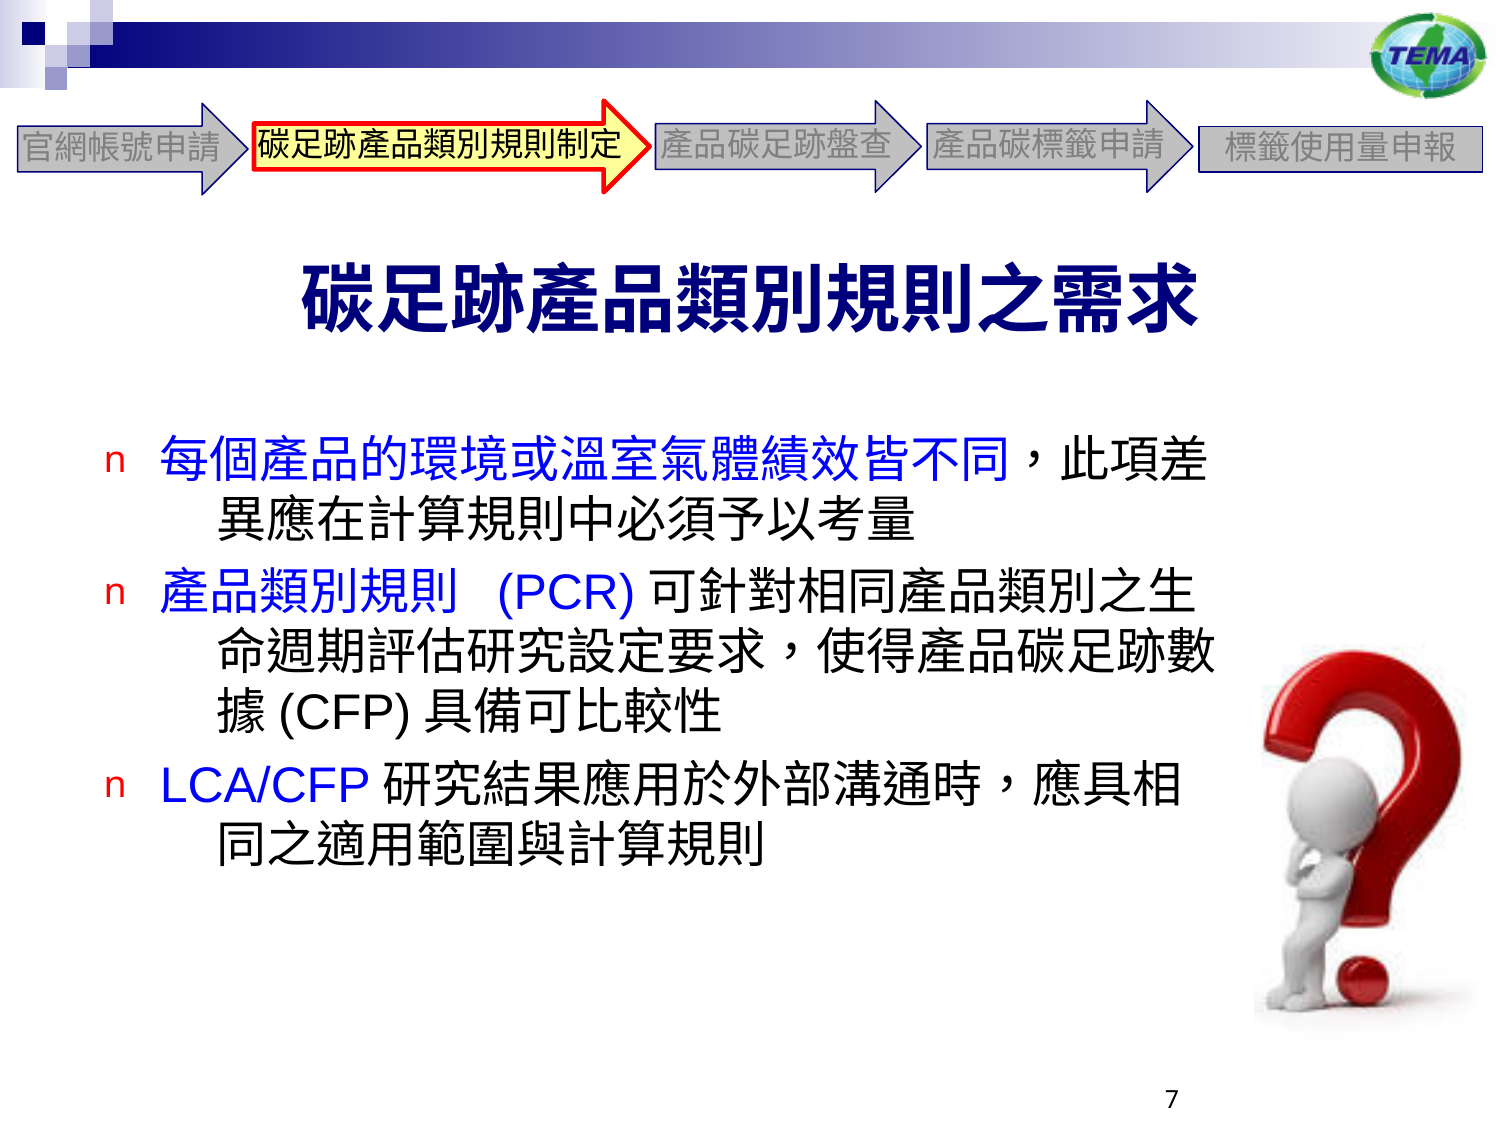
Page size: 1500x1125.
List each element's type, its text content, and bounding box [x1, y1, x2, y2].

text_box 6 [1149, 1050, 1500, 1125]
picture [1254, 625, 1497, 1050]
text_box 官網帳號申請 [17, 103, 249, 195]
text_box 產品碳足跡盤查 [655, 100, 922, 193]
title 碳足跡產品類別規則之需求 [75, 183, 1426, 409]
list 每個產品的環境或溫室氣體績效皆不同，此項差異應在計算規則中必須予以考量 產品類別規則 (PCR)可針對相同產品類別之生命週期評估研究設定要求，使得產品碳足跡數據(CFP)具備可比較性 LCA/CFP研究結果應用於外部溝通時，應具相同之適用範圍與計算規則 [88, 420, 1247, 1058]
text_box 碳足跡產品類別規則制定 [253, 100, 650, 193]
text_box 產品碳標籤申請 [927, 100, 1193, 193]
text_box 標籤使用量申報 [1199, 126, 1482, 172]
